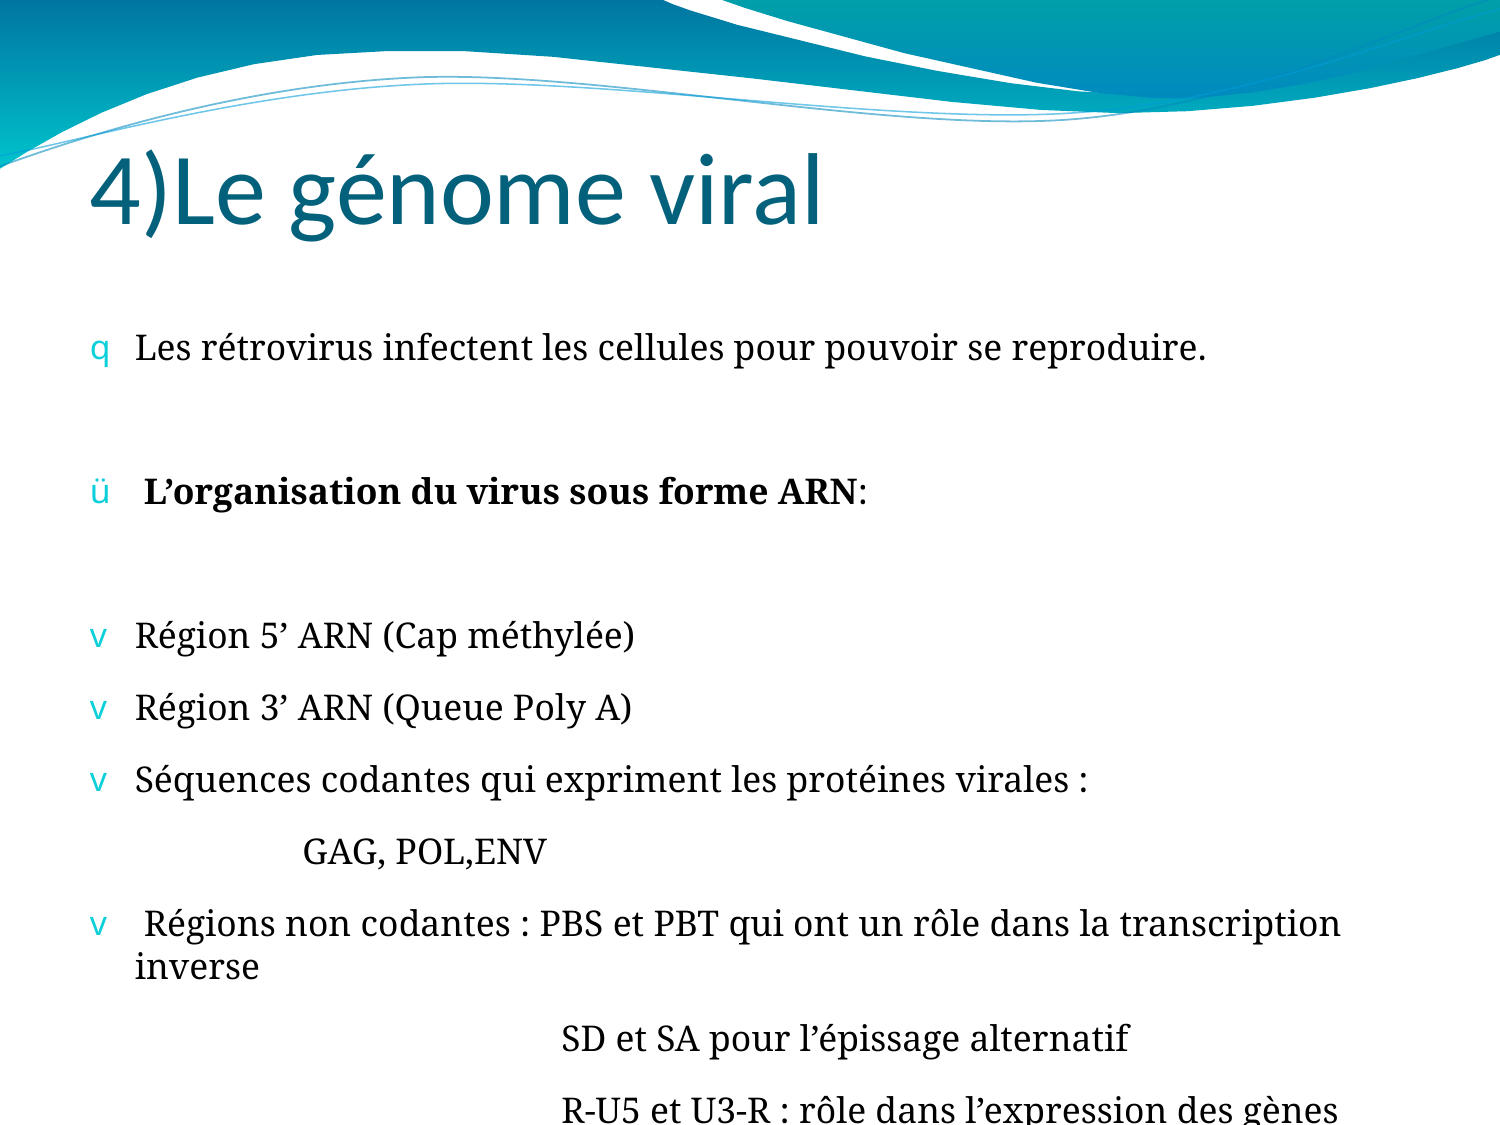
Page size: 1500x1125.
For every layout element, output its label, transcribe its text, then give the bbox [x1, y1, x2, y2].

list Les rétrovirus infectent les cellules pour pouvoir se reproduire. L’organisation du virus sous forme ARN: Région 5’ ARN (Cap méthylée) Région 3’ ARN (Queue Poly A) Séquences codantes qui expriment les protéines virales : GAG, POL,ENV Régions non codantes : PBS et PBT qui ont un rôle dans la transcription inverse SD et SA pour l’épissage alternatif R-U5 et U3-R : rôle dans l’expression des gènes L’organisation génomique du virus sous forme ADN complémentaire : Rétrovirus simple: 3 gènes essentiels (POL,GAG et ENV ) entourés de LTR (Long terminal repeat) Ψ: Le signal d’encapsidation Rétrovirus complexes : 3 Gènes (POL,GAG et ENV) Gènes à fonctions régulatrices Gènes accessoires ( utilité dans la réplication in vivo(pathogénèse) mais pas in vitro) [75, 317, 1425, 1038]
title 4)Le génome viral [75, 115, 1425, 303]
